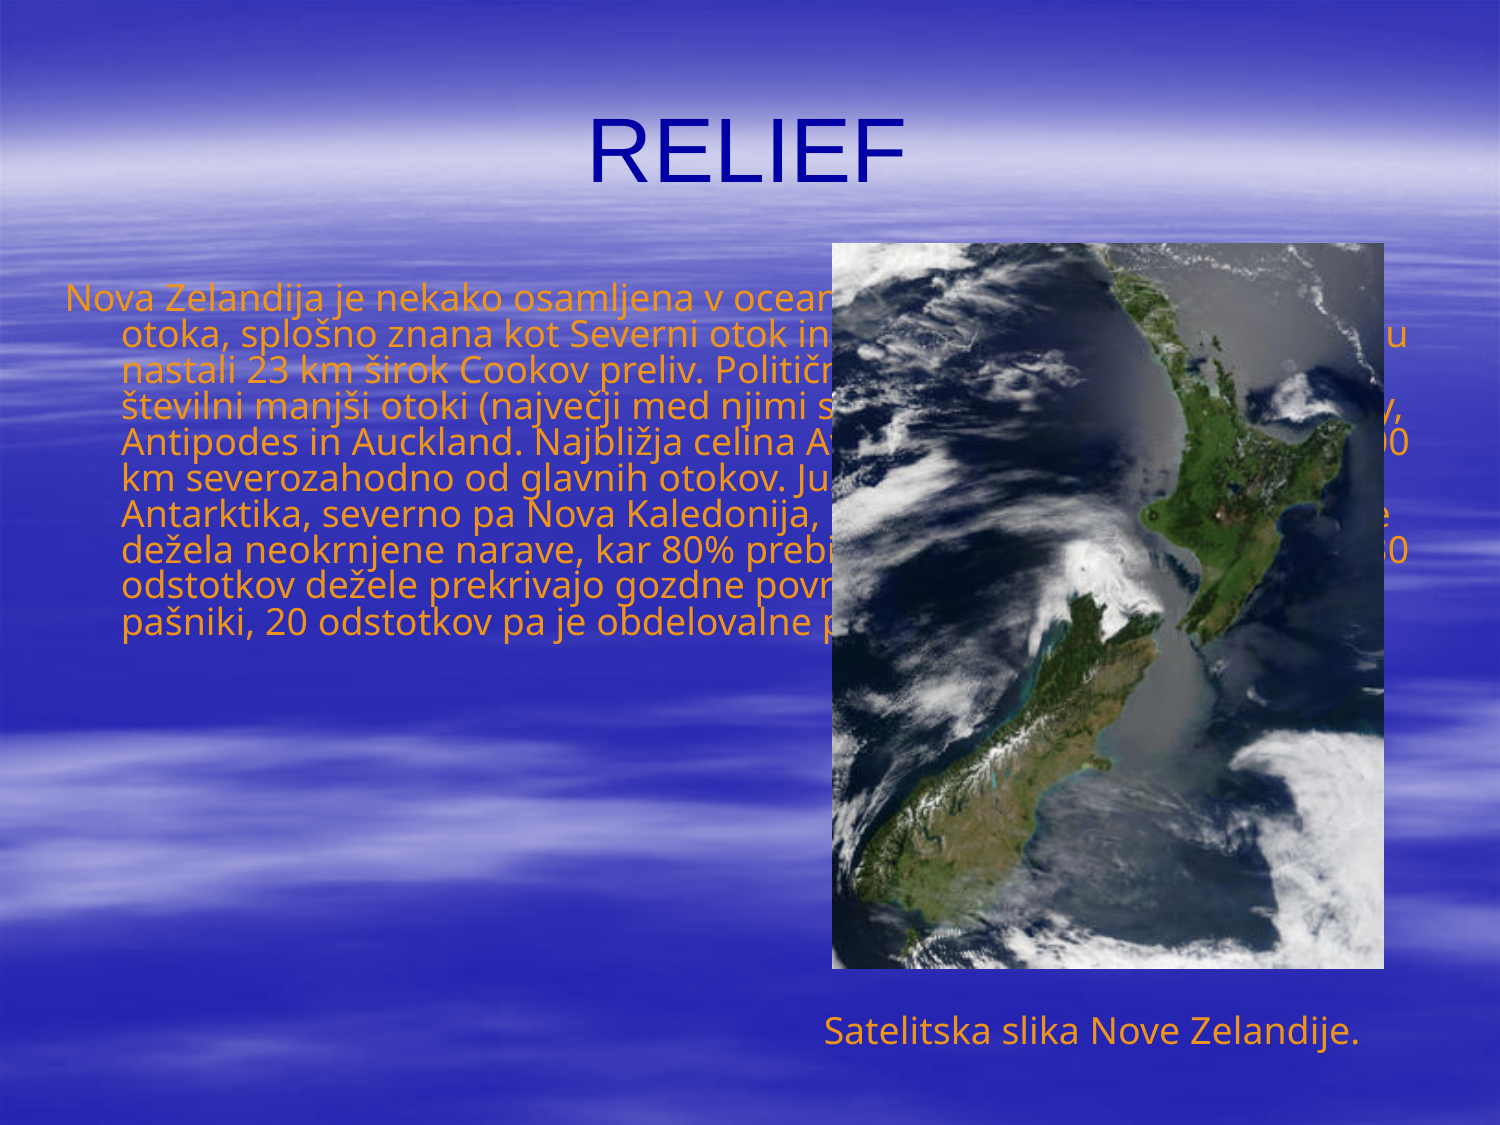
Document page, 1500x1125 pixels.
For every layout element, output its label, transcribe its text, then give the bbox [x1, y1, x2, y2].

list Nova Zelandija je nekako osamljena v oceanu in jo sestavljata dva glavna otoka, splošno znana kot Severni otok in Južni otok, ki ju ločuje v pliocenu nastali 23 km širok Cookov preliv. Politično spadajo k Novi Zelandiji tudi številni manjši otoki (največji med njimi so Stewartov otok, otočje Bounty, Antipodes in Auckland. Najbližja celina Avstralija je oddaljena okrog 2.000 km severozahodno od glavnih otokov. Južno od Nove Zelandije je Antarktika, severno pa Nova Kaledonija, Fidži in Tonga. Nova Zelandija je dežela neokrnjene narave, kar 80% prebivalstva živi v mestih. Približno 30 odstotkov dežele prekrivajo gozdne površine, 50 odstotkov travniki in pašniki, 20 odstotkov pa je obdelovalne površine. [49, 275, 1451, 1001]
picture [0, 0, 1500, 1125]
title RELIEF [49, 37, 1446, 255]
text_box Satelitska slika Nove Zelandije. [809, 999, 1412, 1060]
